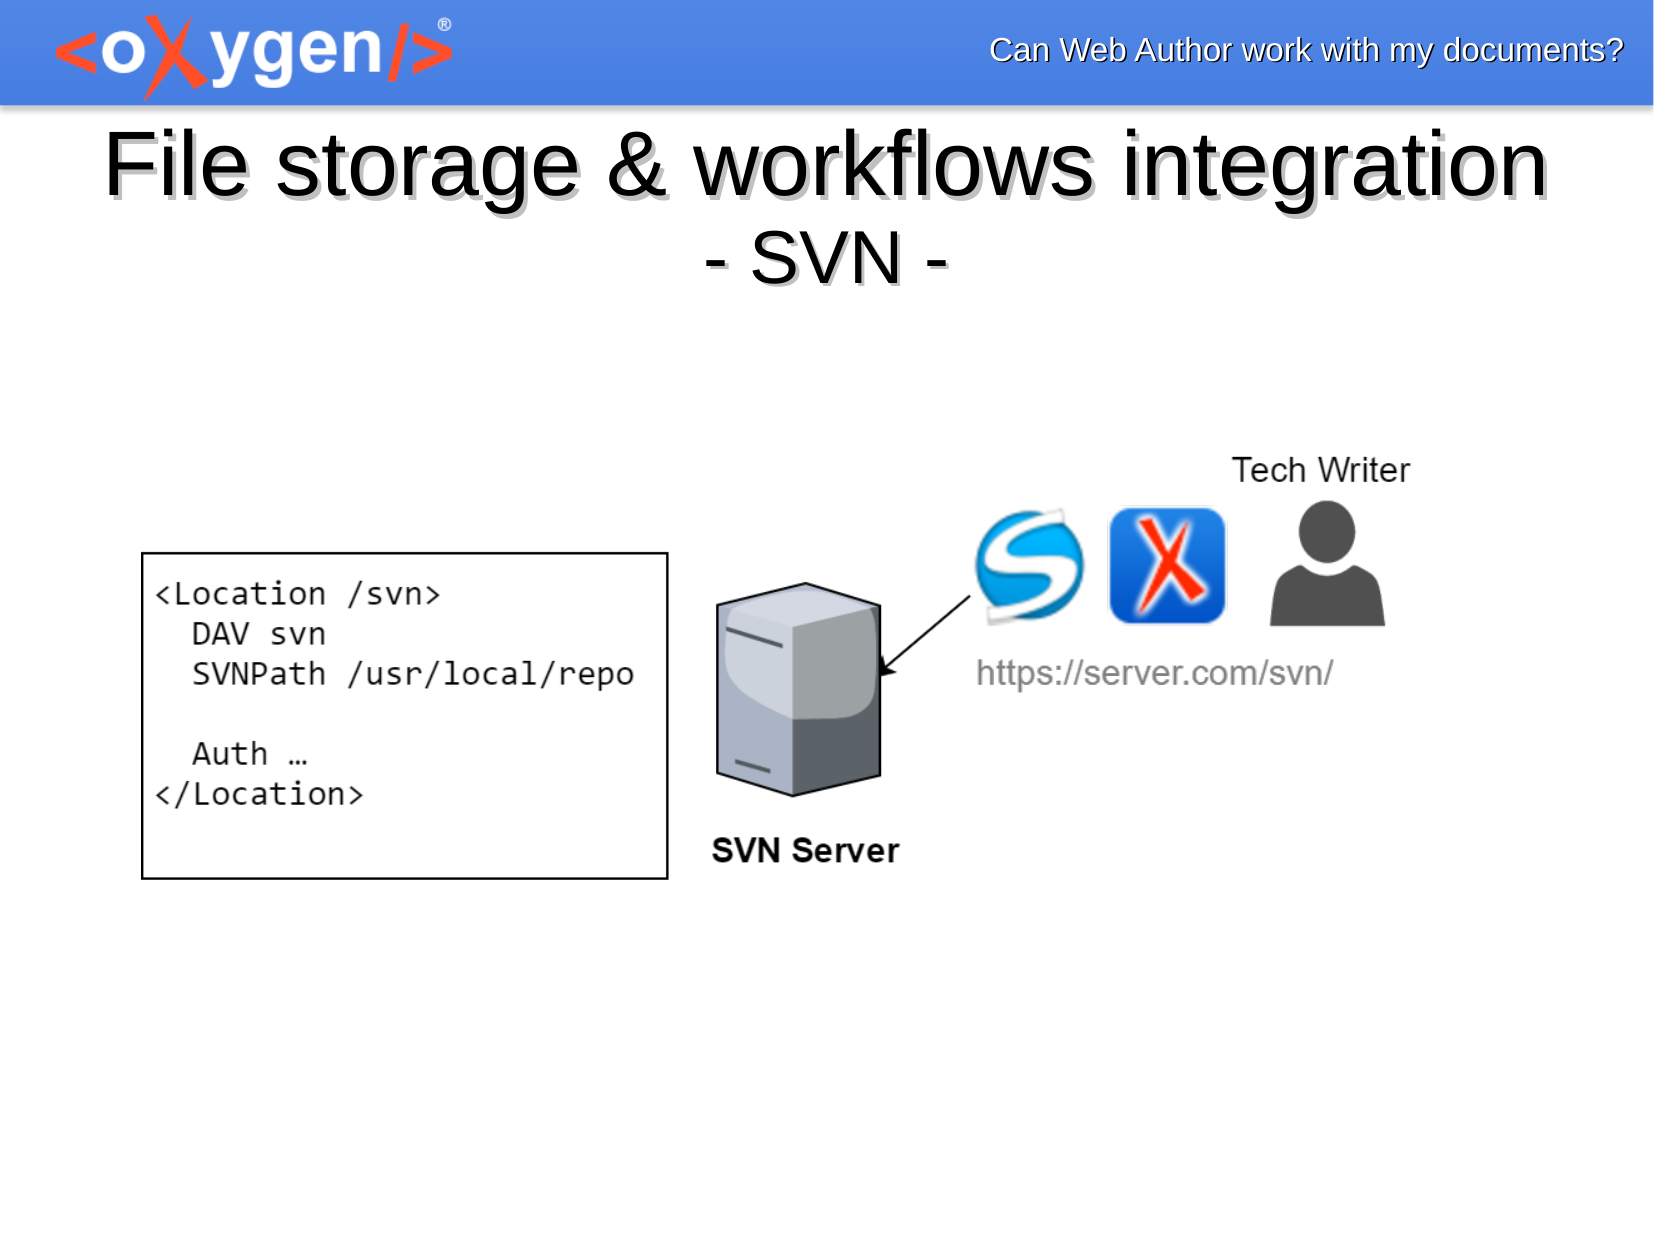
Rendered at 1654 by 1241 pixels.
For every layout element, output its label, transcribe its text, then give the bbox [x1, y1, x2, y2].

picture [0, 0, 1654, 119]
picture [141, 442, 1454, 895]
title File storage & workflows integration - SVN - [82, 102, 1571, 310]
